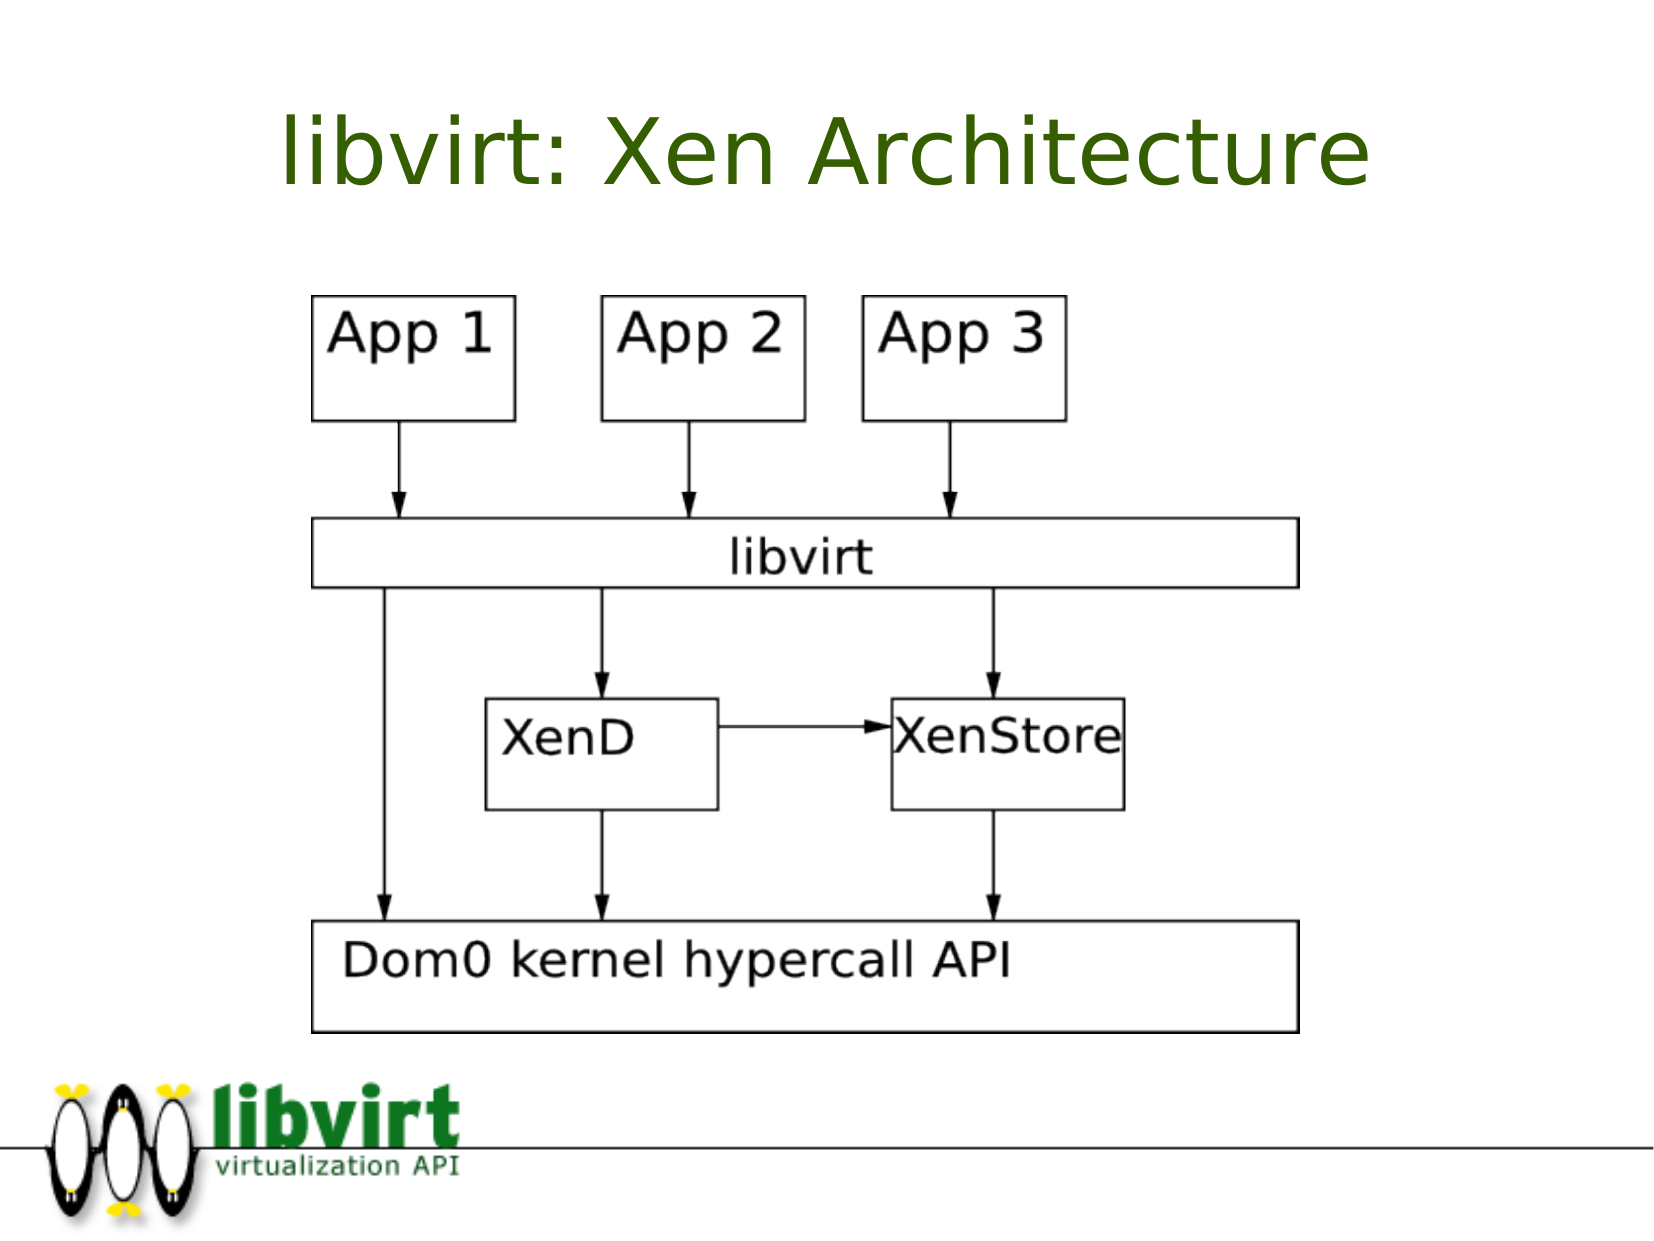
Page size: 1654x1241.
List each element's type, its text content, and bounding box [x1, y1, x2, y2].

title libvirt: Xen Architecture [82, 49, 1571, 257]
picture [0, 1076, 1654, 1241]
picture [311, 295, 1300, 1034]
